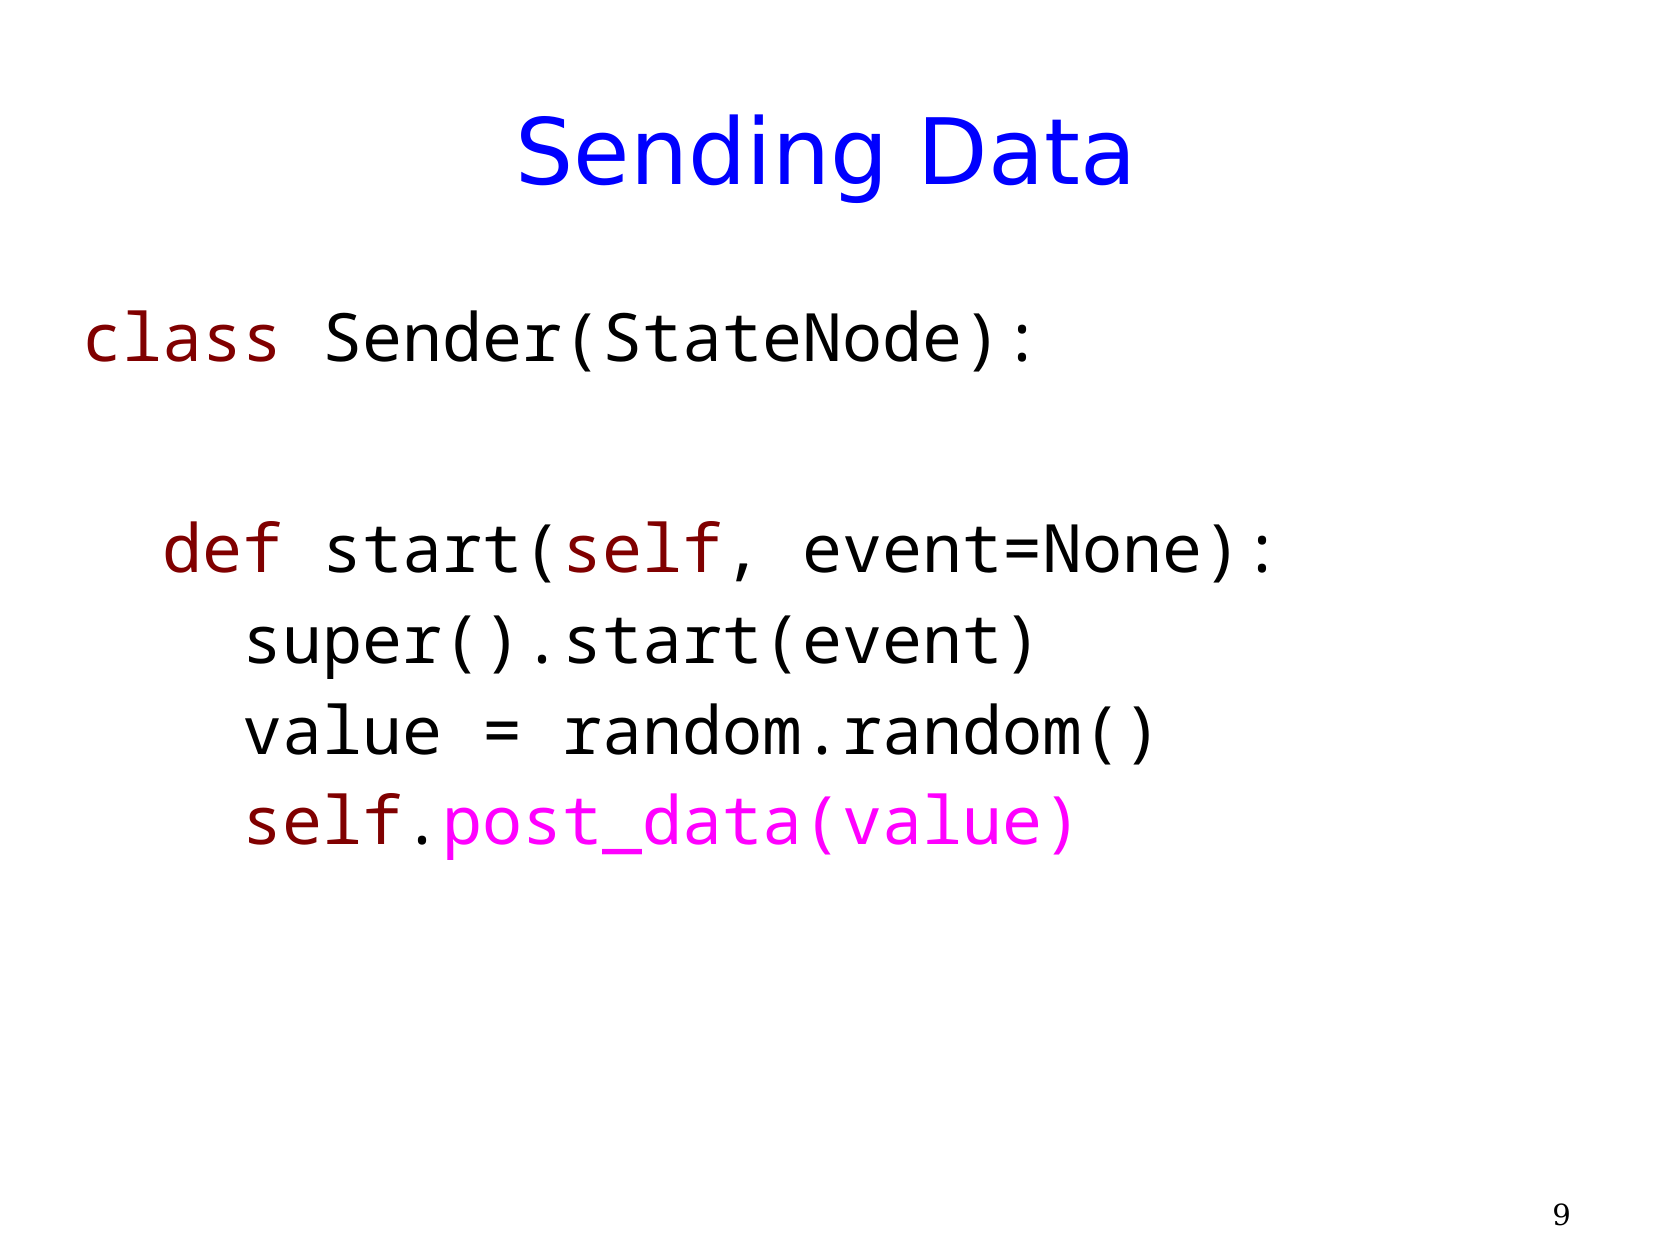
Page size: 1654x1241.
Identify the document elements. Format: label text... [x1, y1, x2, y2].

title Sending Data [82, 49, 1571, 257]
list class Sender(StateNode): def start(self, event=None): super().start(event) value = random.random() self.post_data(value) [82, 290, 1571, 1109]
